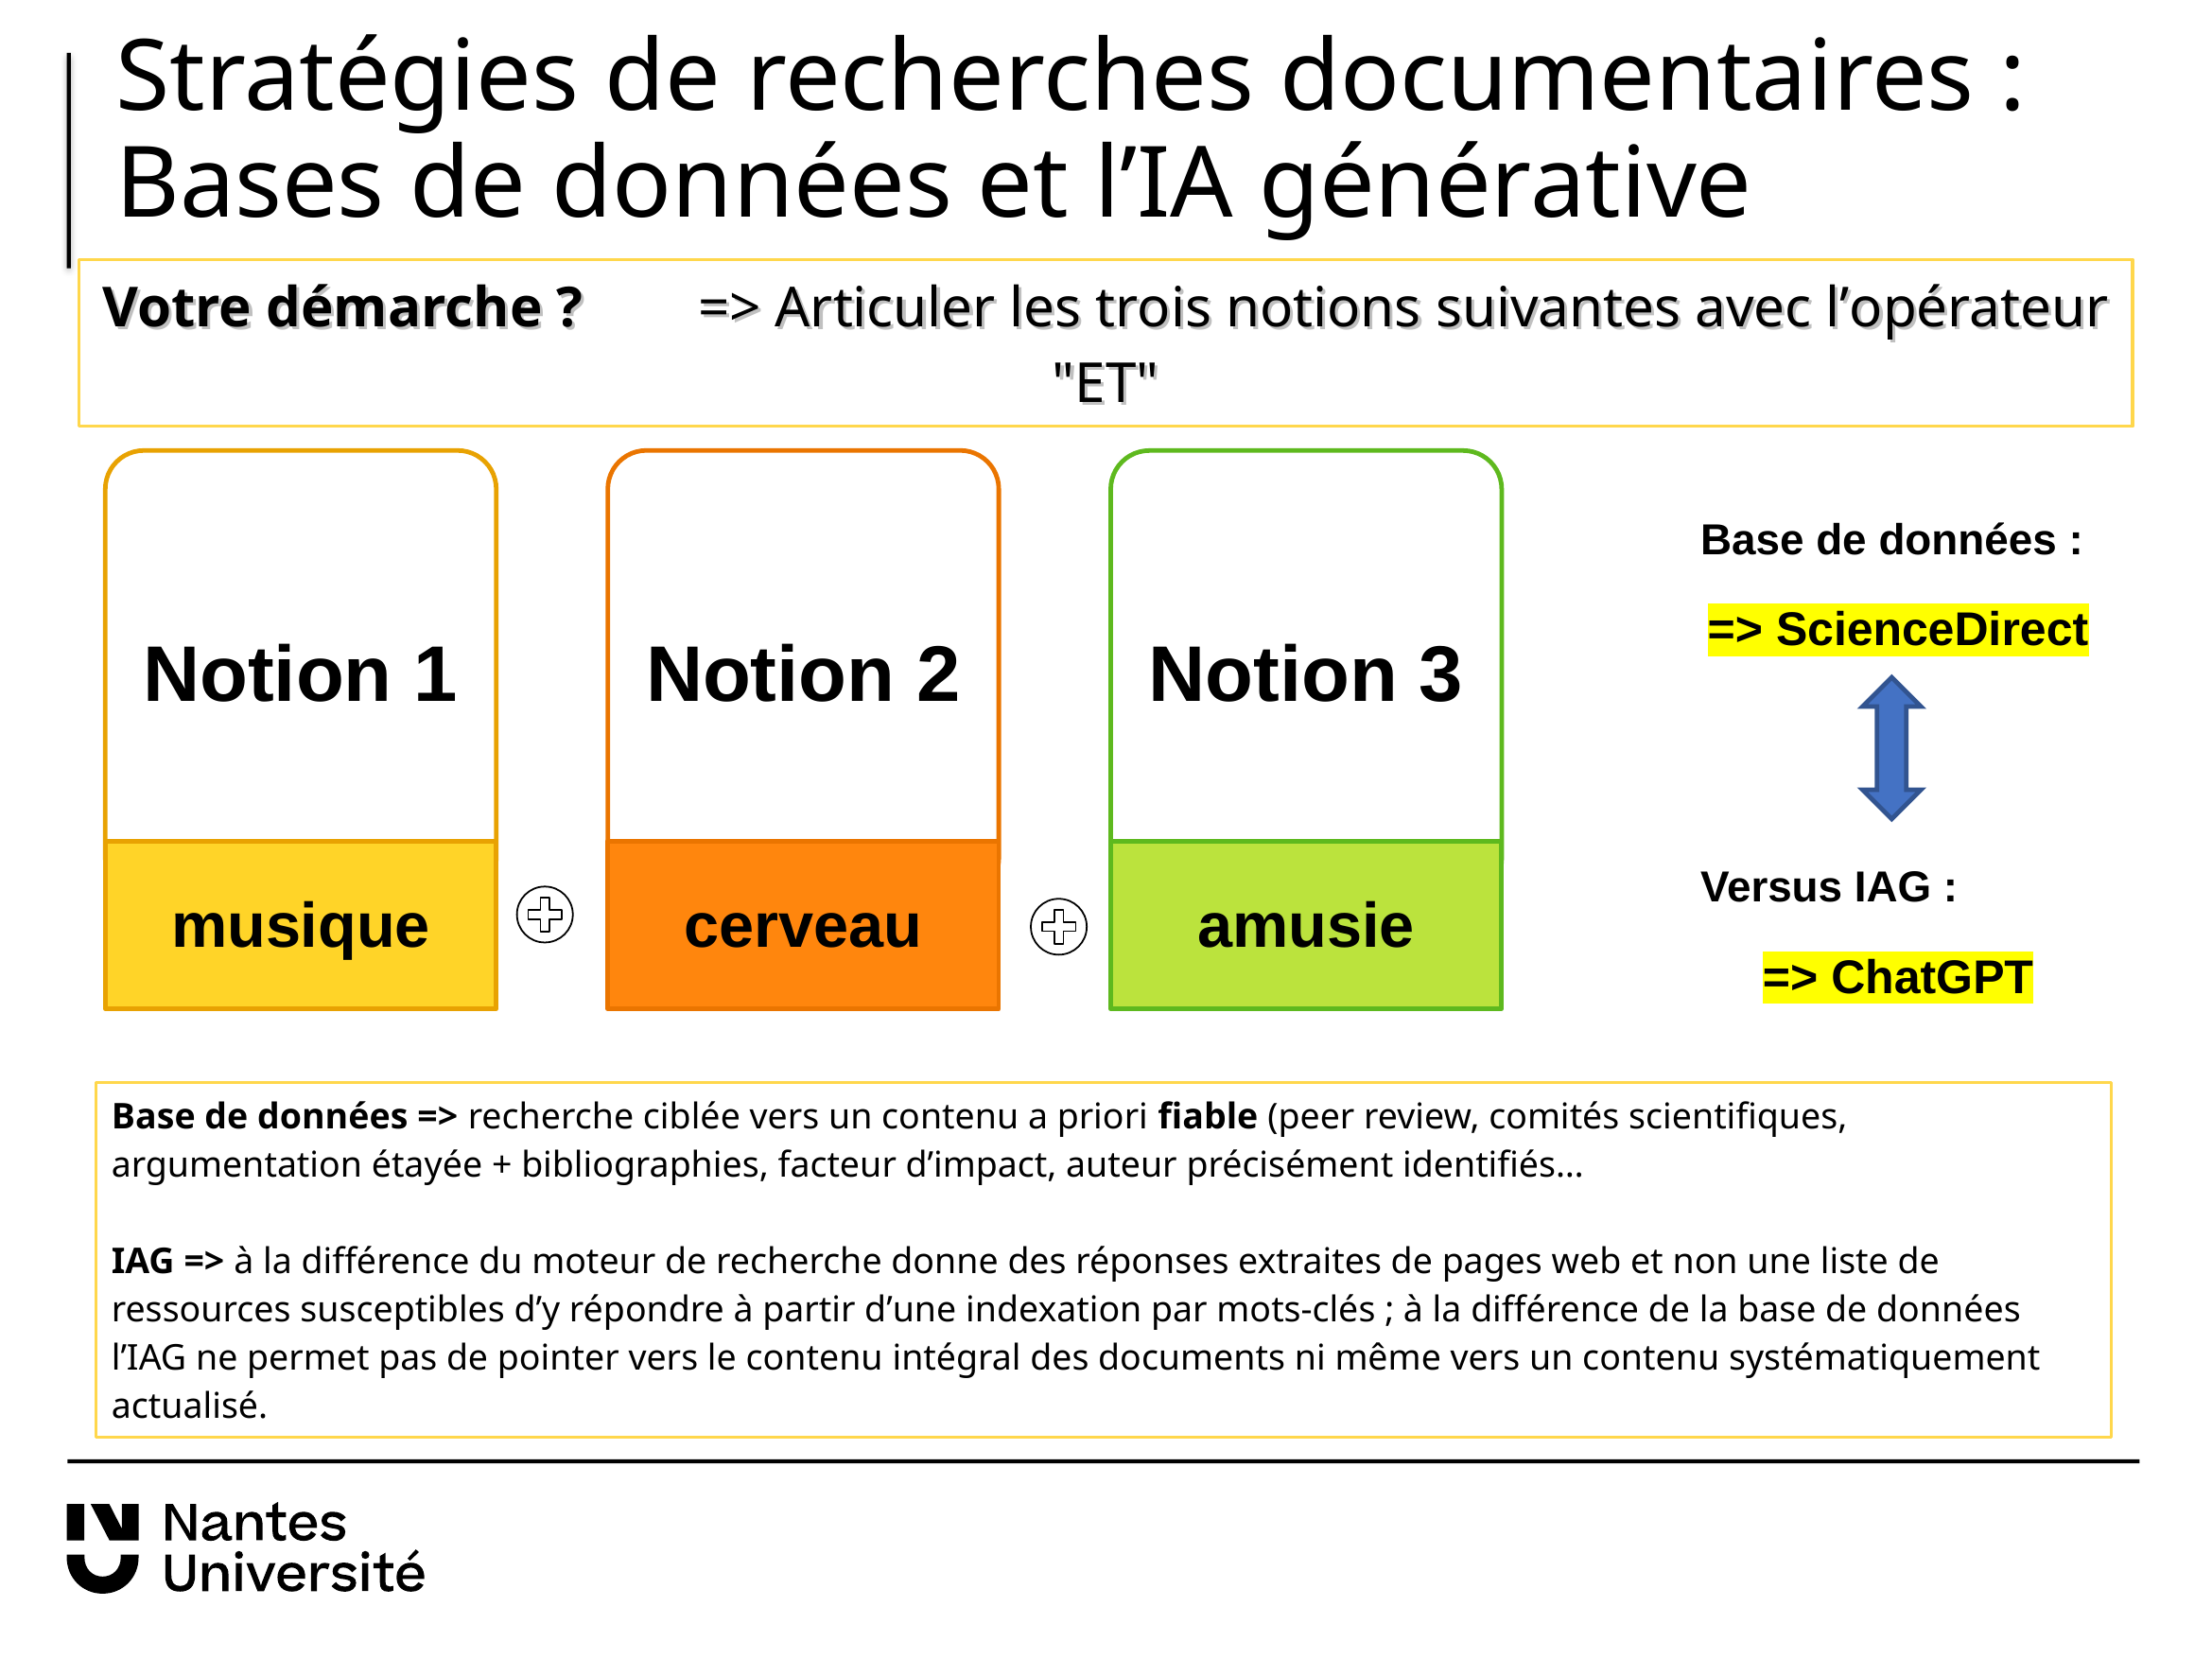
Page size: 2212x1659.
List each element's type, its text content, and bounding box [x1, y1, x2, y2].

text_box Base de données => recherche ciblée vers un contenu a priori fiable (peer review, comités scientifiques, argumentation étayée + bibliographies, facteur dʼimpact, auteur précisément identifiés… IAG => à la différence du moteur de recherche donne des réponses extraites de pages web et non une liste de ressources susceptibles dʼy répondre à partir dʼune indexation par mots-clés ; à la différence de la base de données lʼIAG ne permet pas de pointer vers le contenu intégral des documents ni même vers un contenu systématiquement actualisé. [96, 1106, 2112, 1414]
text_box [1031, 899, 1088, 955]
text_box amusie [1110, 841, 1502, 1009]
text_box Notion 3 [1110, 450, 1502, 841]
text_box cerveau [607, 841, 1000, 1009]
text_box musique [105, 841, 496, 1009]
text_box [1862, 677, 1922, 819]
text_box Notion 1 [105, 450, 496, 841]
text_box Notion 2 [607, 450, 1000, 841]
text_box Votre démarche ? => Articuler les trois notions suivantes avec lʼopérateur "ET" [78, 296, 2134, 390]
text_box Base de données : => ScienceDirect Versus IAG : => ChatGPT [1647, 508, 2150, 1011]
title Stratégies de recherches documentaires : Bases de données et l’IA générative [115, 57, 2039, 207]
text_box [516, 886, 573, 943]
